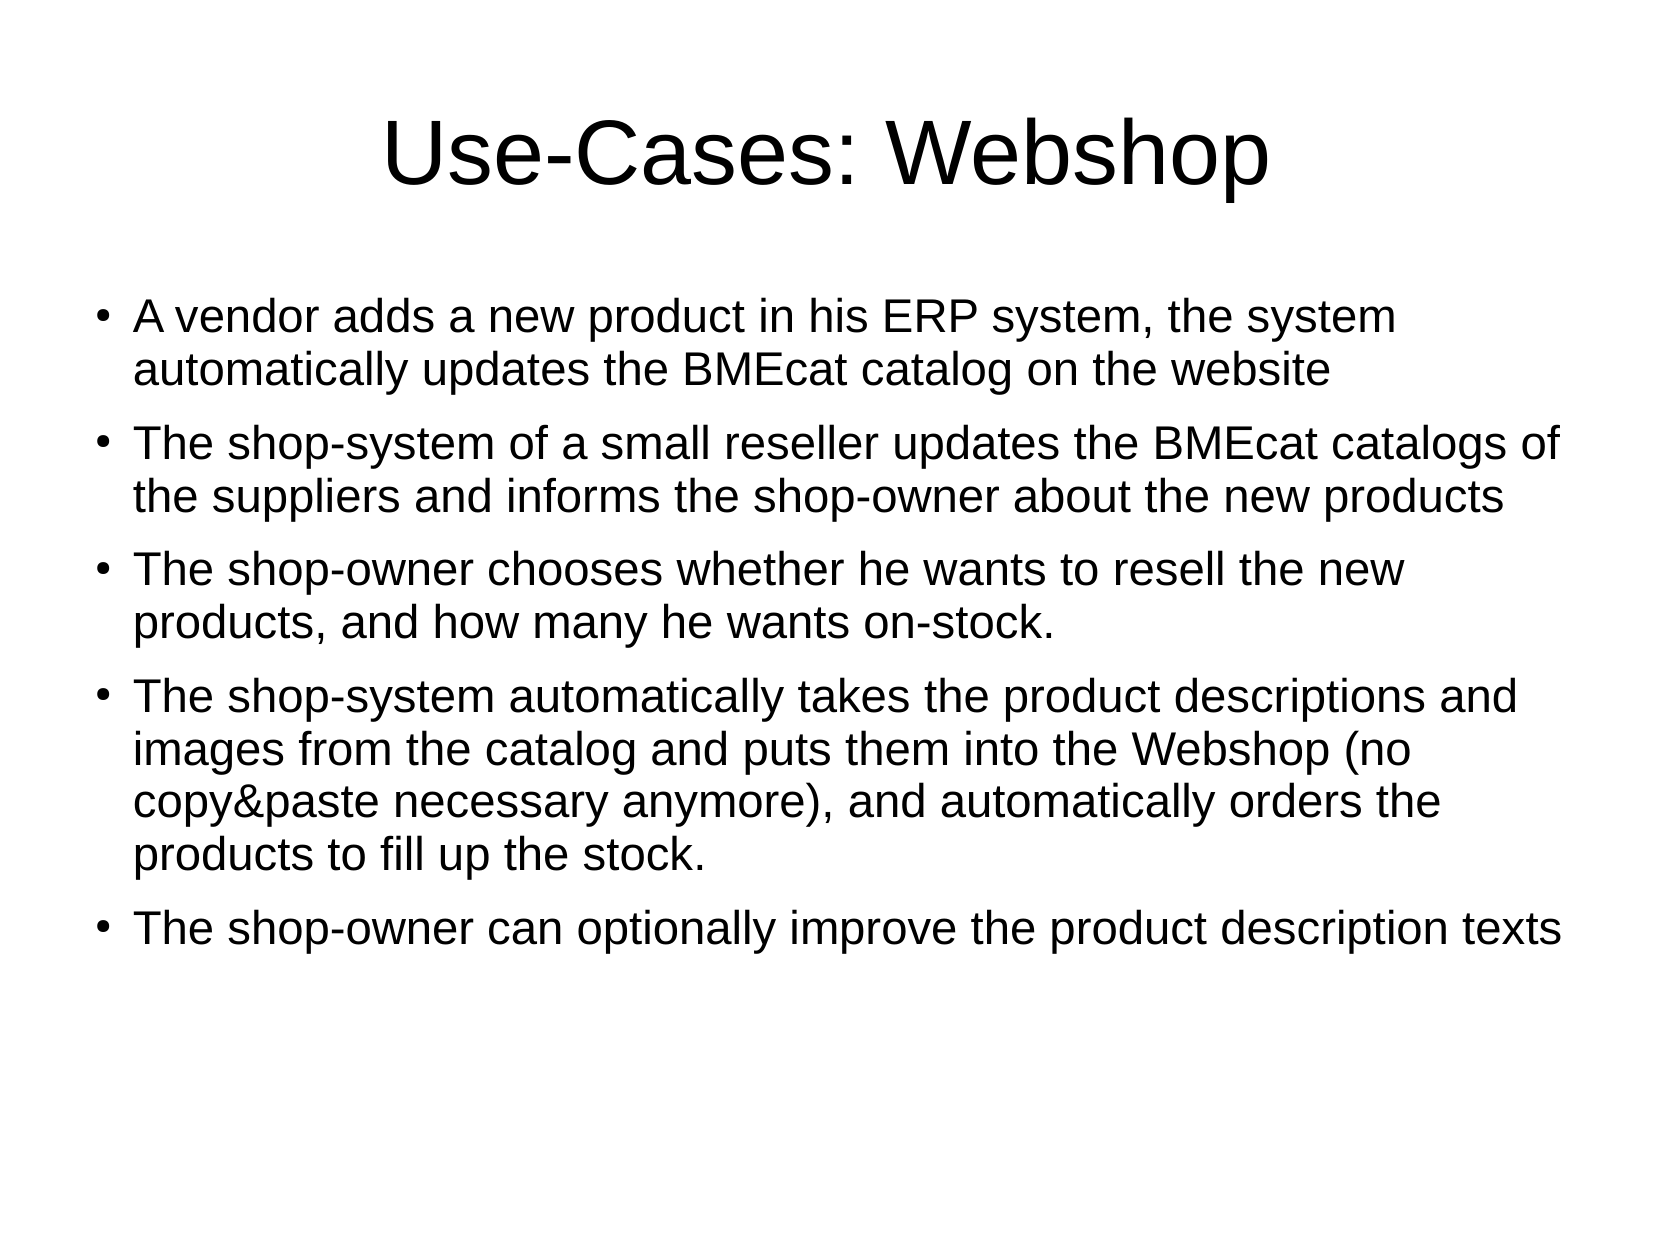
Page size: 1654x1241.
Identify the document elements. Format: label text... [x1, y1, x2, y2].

title Use-Cases: Webshop [82, 49, 1571, 257]
list A vendor adds a new product in his ERP system, the system automatically updates the BMEcat catalog on the website The shop-system of a small reseller updates the BMEcat catalogs of the suppliers and informs the shop-owner about the new products The shop-owner chooses whether he wants to resell the new products, and how many he wants on-stock. The shop-system automatically takes the product descriptions and images from the catalog and puts them into the Webshop (no copy&paste necessary anymore), and automatically orders the products to fill up the stock. The shop-owner can optionally improve the product description texts [82, 290, 1571, 1010]
